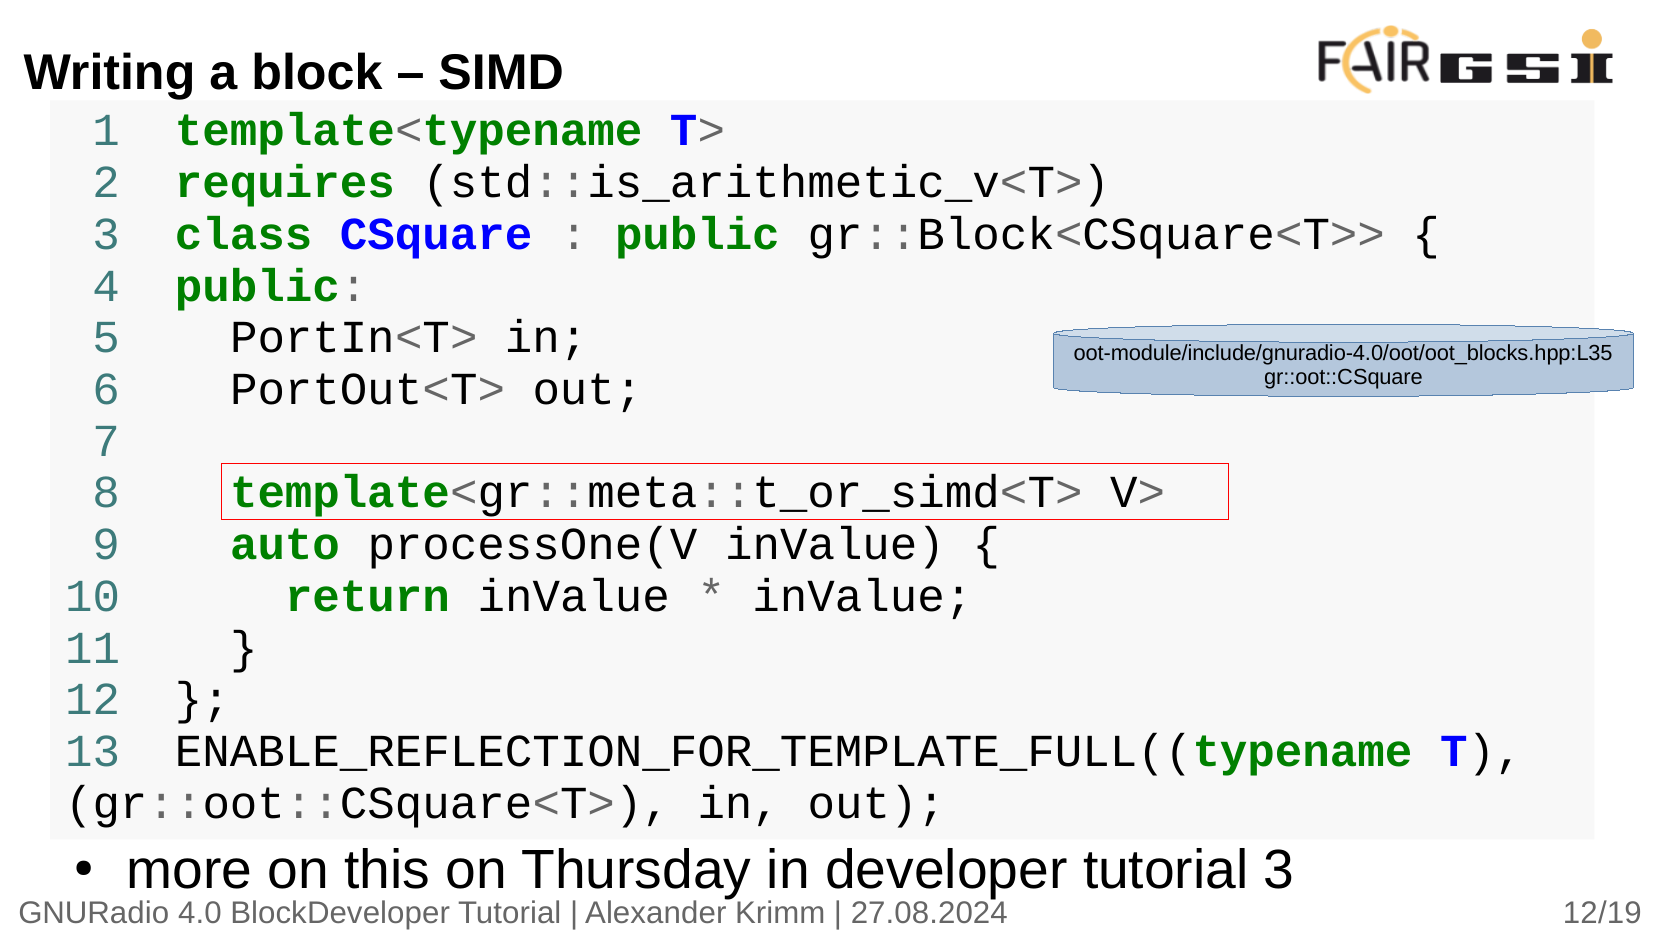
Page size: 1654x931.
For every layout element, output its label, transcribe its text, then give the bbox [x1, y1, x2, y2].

list more on this on Thursday in developer tutorial 3 [56, 838, 1622, 919]
text_box oot-module/include/gnuradio-4.0/oot/oot_blocks.hpp:L35 gr::oot::CSquare [1053, 334, 1634, 397]
text_box 1 template<typename T> 2 requires (std::is_arithmetic_v<T>) 3 class CSquare : public gr::Block<CSquare<T>> { 4 public: 5 PortIn<T> in; 6 PortOut<T> out; 7 8 template<gr::meta::t_or_simd<T> V> 9 auto processOne(V inValue) { 10 return inValue * inValue; 11 } 12 }; 13 ENABLE_REFLECTION_FOR_TEMPLATE_FULL((typename T), (gr::oot::CSquare<T>), in, out); [50, 100, 1595, 840]
title Writing a block – SIMD [23, 5, 1638, 139]
